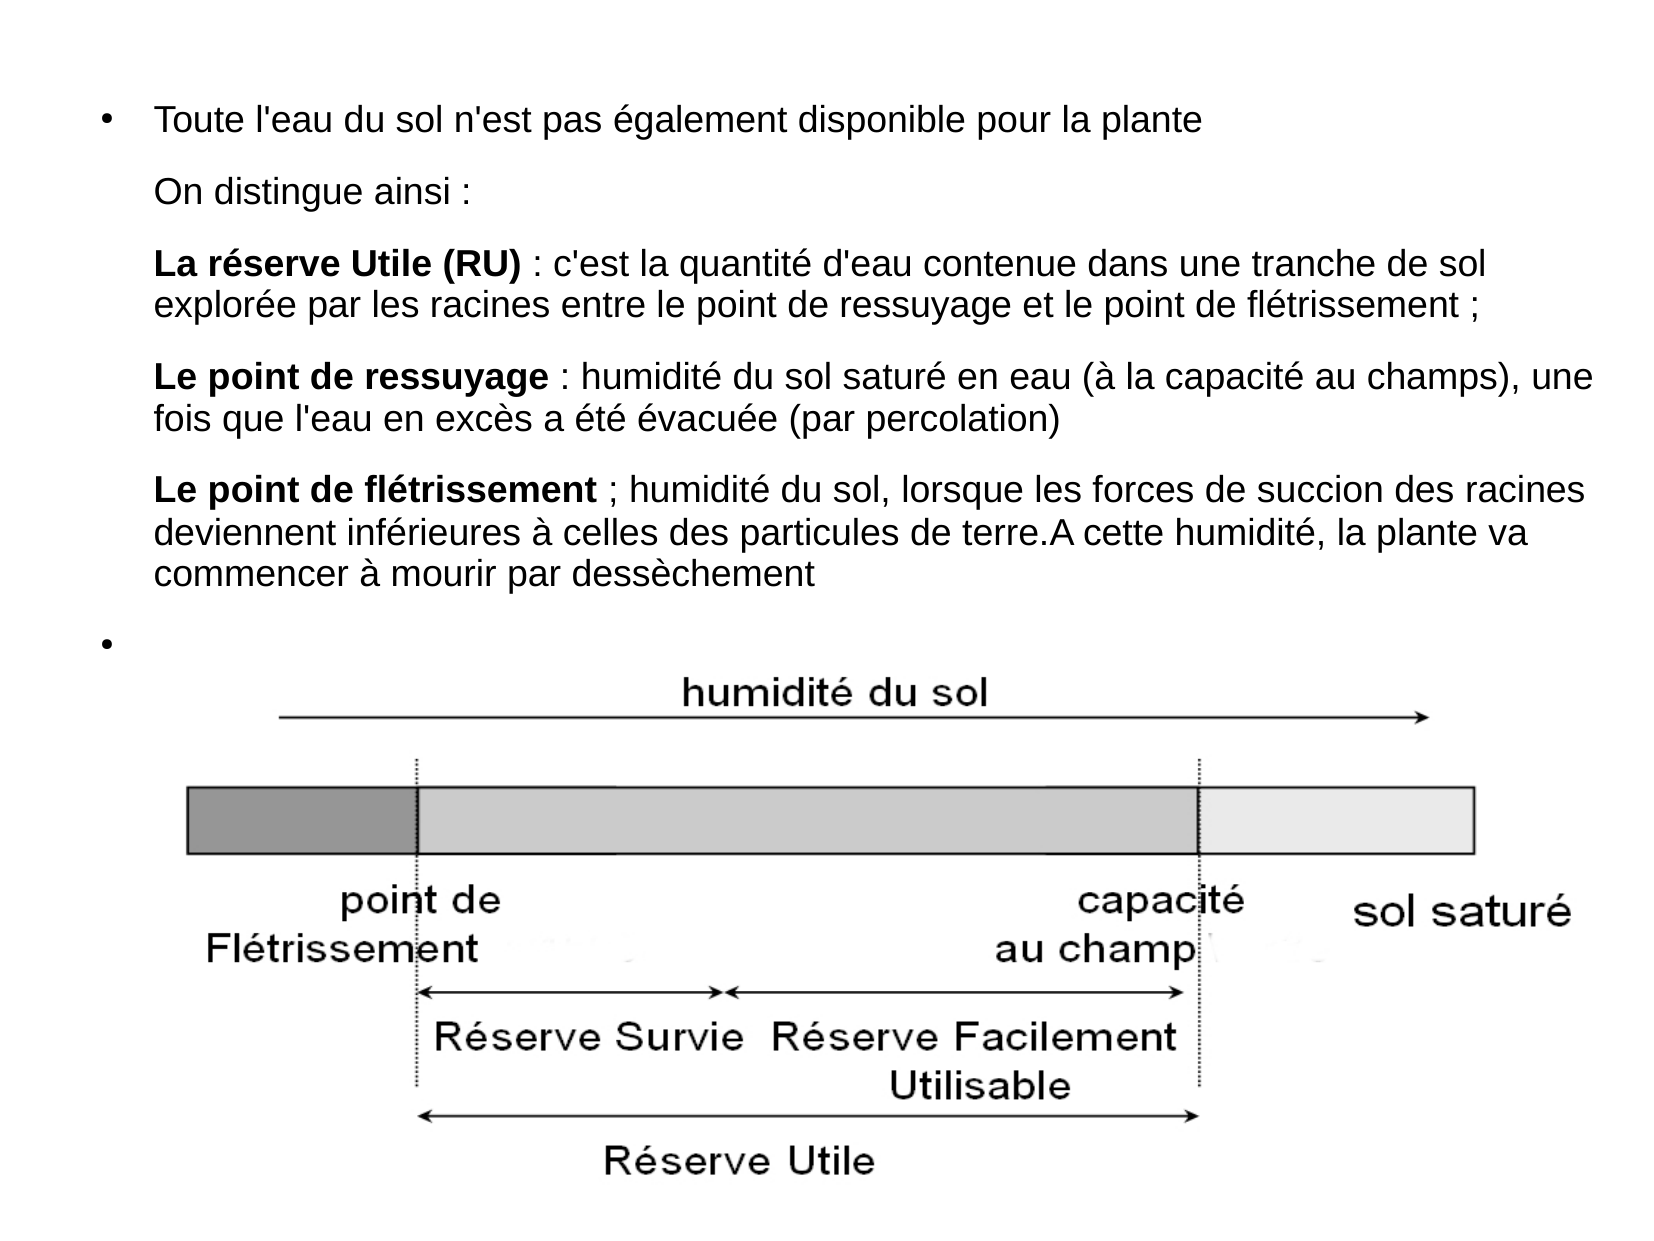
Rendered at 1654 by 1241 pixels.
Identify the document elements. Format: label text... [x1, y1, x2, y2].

list Toute l'eau du sol n'est pas également disponible pour la plante On distingue ainsi : La réserve Utile (RU) : c'est la quantité d'eau contenue dans une tranche de sol explorée par les racines entre le point de ressuyage et le point de flétrissement ; Le point de ressuyage : humidité du sol saturé en eau (à la capacité au champs), une fois que l'eau en excès a été évacuée (par percolation) Le point de flétrissement ; humidité du sol, lorsque les forces de succion des racines deviennent inférieures à celles des particules de terre.A cette humidité, la plante va commencer à mourir par dessèchement [82, 98, 1597, 1010]
picture [151, 635, 1599, 1217]
